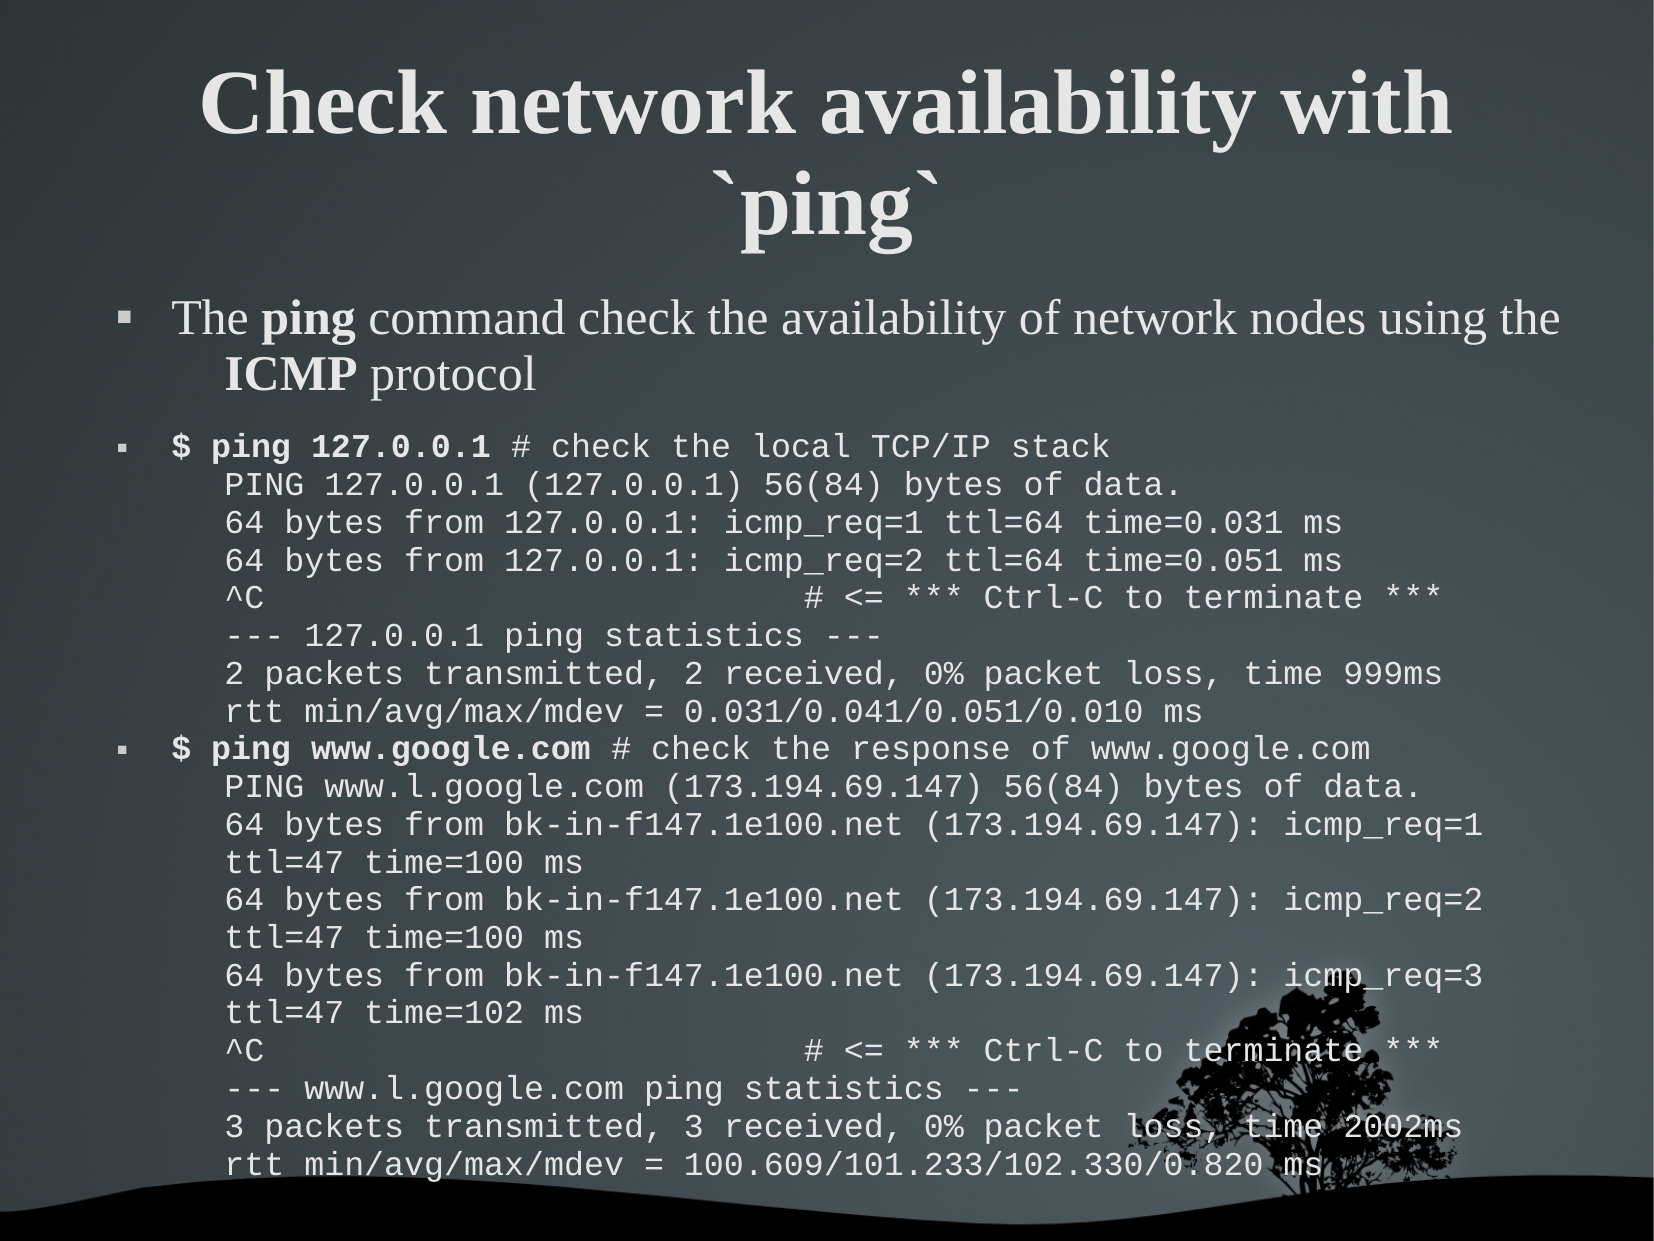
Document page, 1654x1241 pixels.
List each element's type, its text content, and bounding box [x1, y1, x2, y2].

title Check network availability with `ping` [82, 49, 1571, 257]
list The ping command check the availability of network nodes using the ICMP protocol $ ping 127.0.0.1 # check the local TCP/IP stack PING 127.0.0.1 (127.0.0.1) 56(84) bytes of data. 64 bytes from 127.0.0.1: icmp_req=1 ttl=64 time=0.031 ms 64 bytes from 127.0.0.1: icmp_req=2 ttl=64 time=0.051 ms ^C # <= *** Ctrl-C to terminate *** --- 127.0.0.1 ping statistics --- 2 packets transmitted, 2 received, 0% packet loss, time 999ms rtt min/avg/max/mdev = 0.031/0.041/0.051/0.010 ms $ ping www.google.com # check the response of www.google.com PING www.l.google.com (173.194.69.147) 56(84) bytes of data. 64 bytes from bk-in-f147.1e100.net (173.194.69.147): icmp_req=1 ttl=47 time=100 ms 64 bytes from bk-in-f147.1e100.net (173.194.69.147): icmp_req=2 ttl=47 time=100 ms 64 bytes from bk-in-f147.1e100.net (173.194.69.147): icmp_req=3 ttl=47 time=102 ms ^C # <= *** Ctrl-C to terminate *** --- www.l.google.com ping statistics --- 3 packets transmitted, 3 received, 0% packet loss, time 2002ms rtt min/avg/max/mdev = 100.609/101.233/102.330/0.820 ms [82, 290, 1571, 1191]
picture [0, 0, 1654, 1241]
